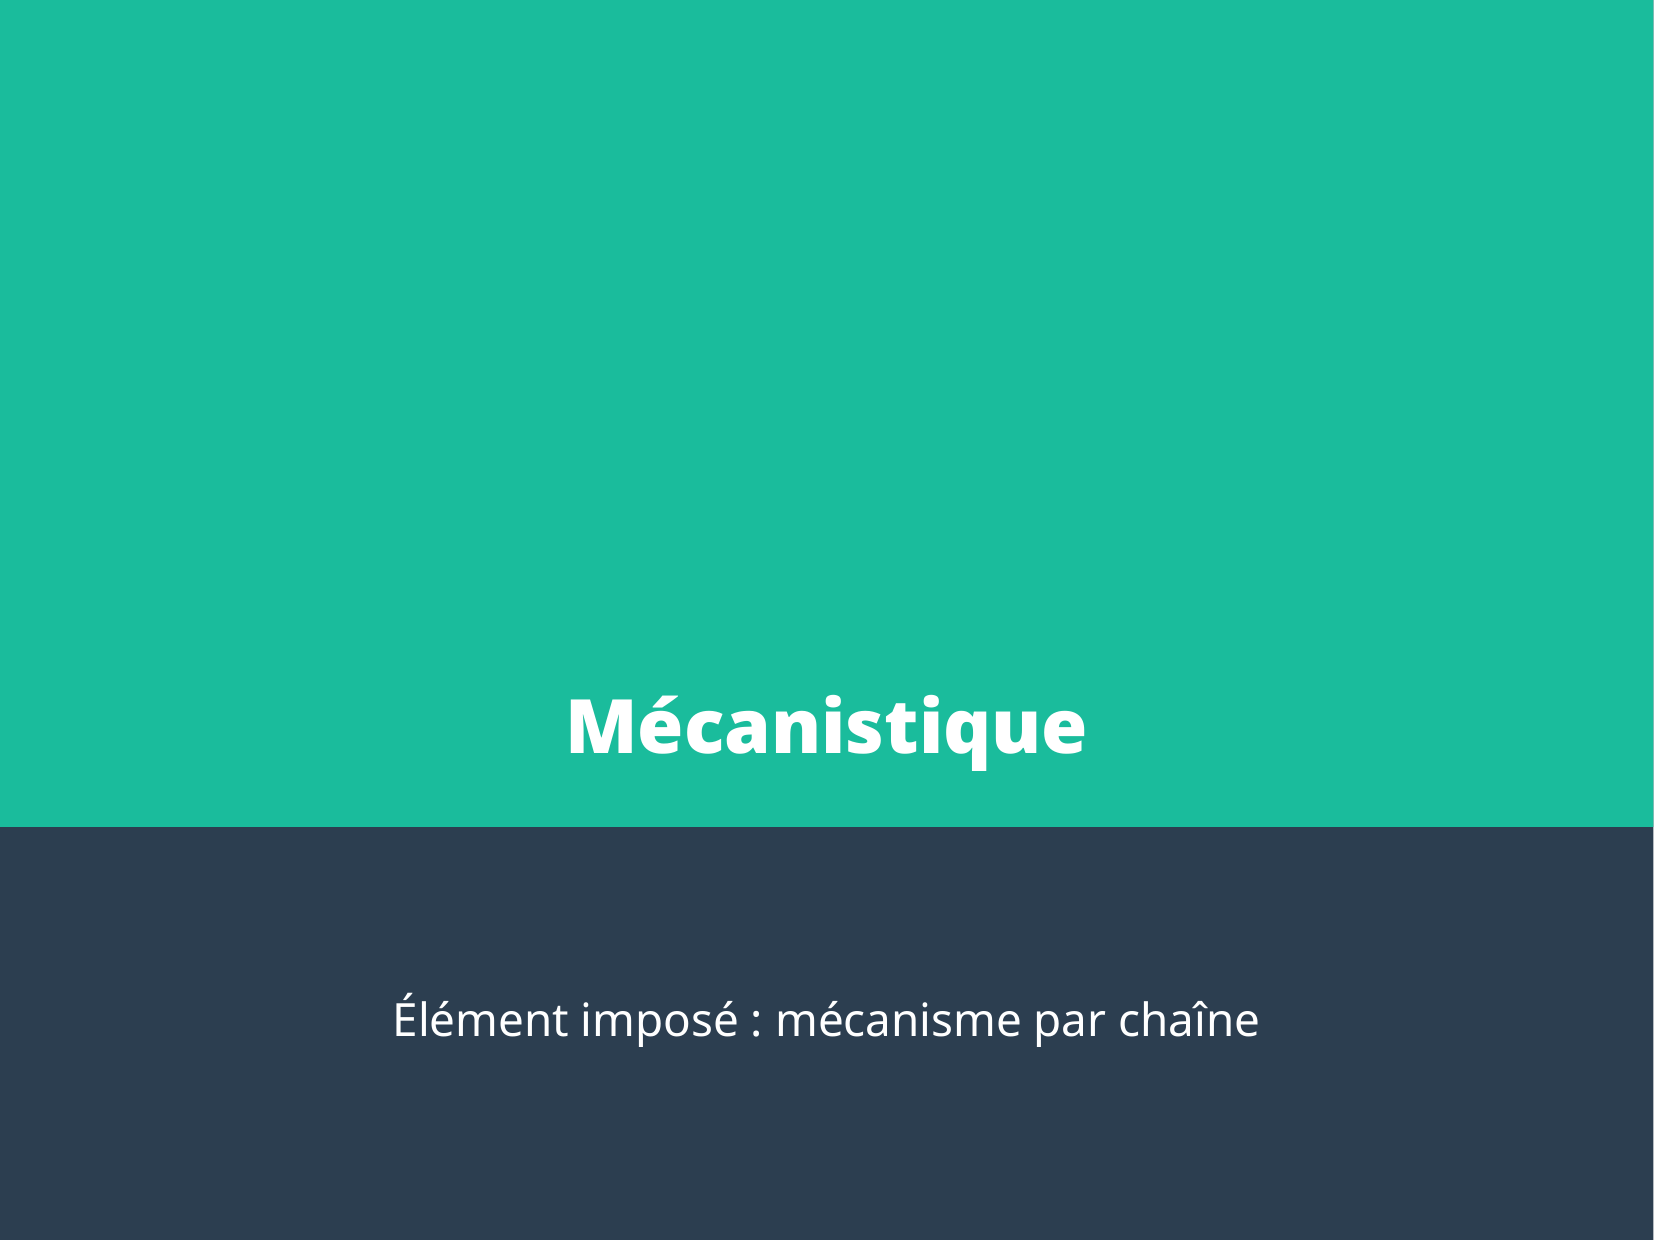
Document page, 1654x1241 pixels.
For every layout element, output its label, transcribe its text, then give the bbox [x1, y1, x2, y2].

title Mécanistique [59, 620, 1595, 778]
subtitle Élément imposé : mécanisme par chaîne [59, 856, 1595, 1182]
